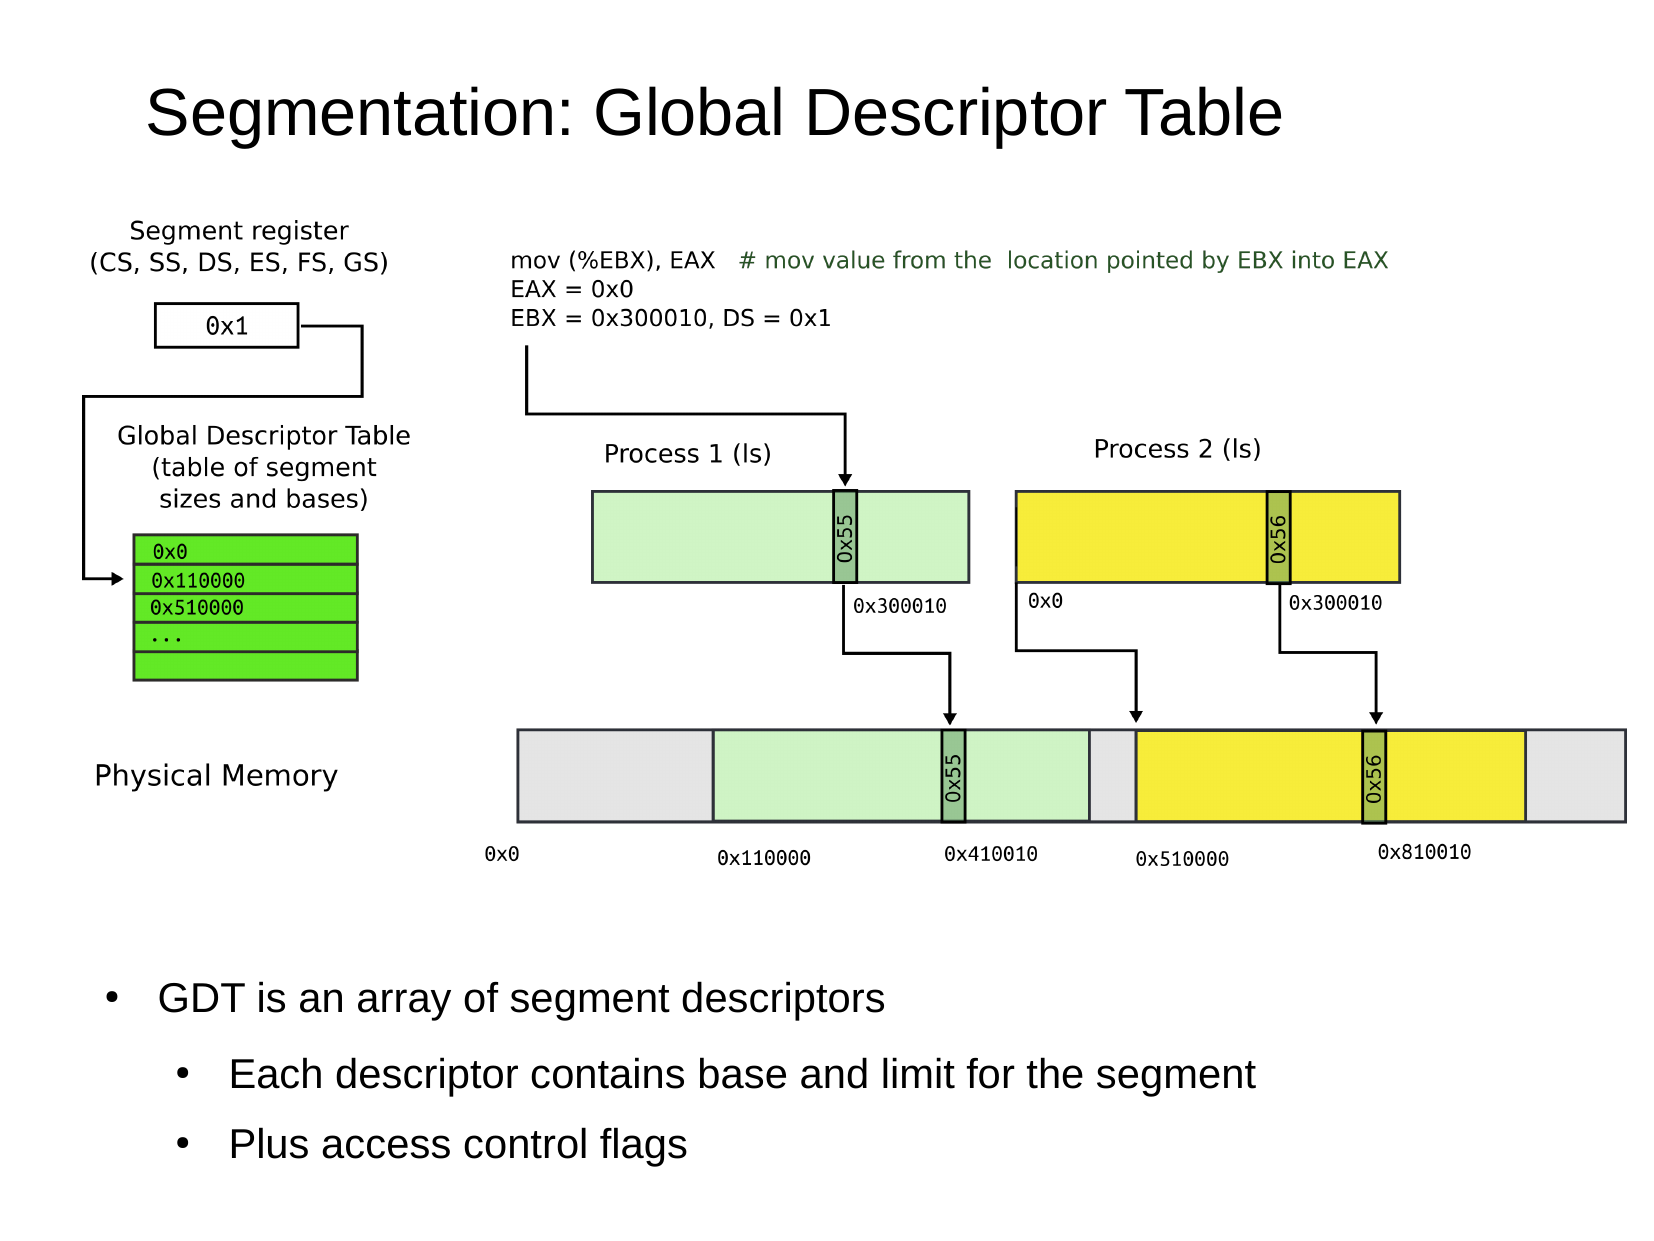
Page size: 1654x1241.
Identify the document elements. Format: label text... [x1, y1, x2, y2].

list GDT is an array of segment descriptors Each descriptor contains base and limit for the segment Plus access control flags [86, 975, 1576, 1201]
picture [82, 220, 1627, 866]
list Segmentation: Global Descriptor Table [82, 75, 1576, 151]
